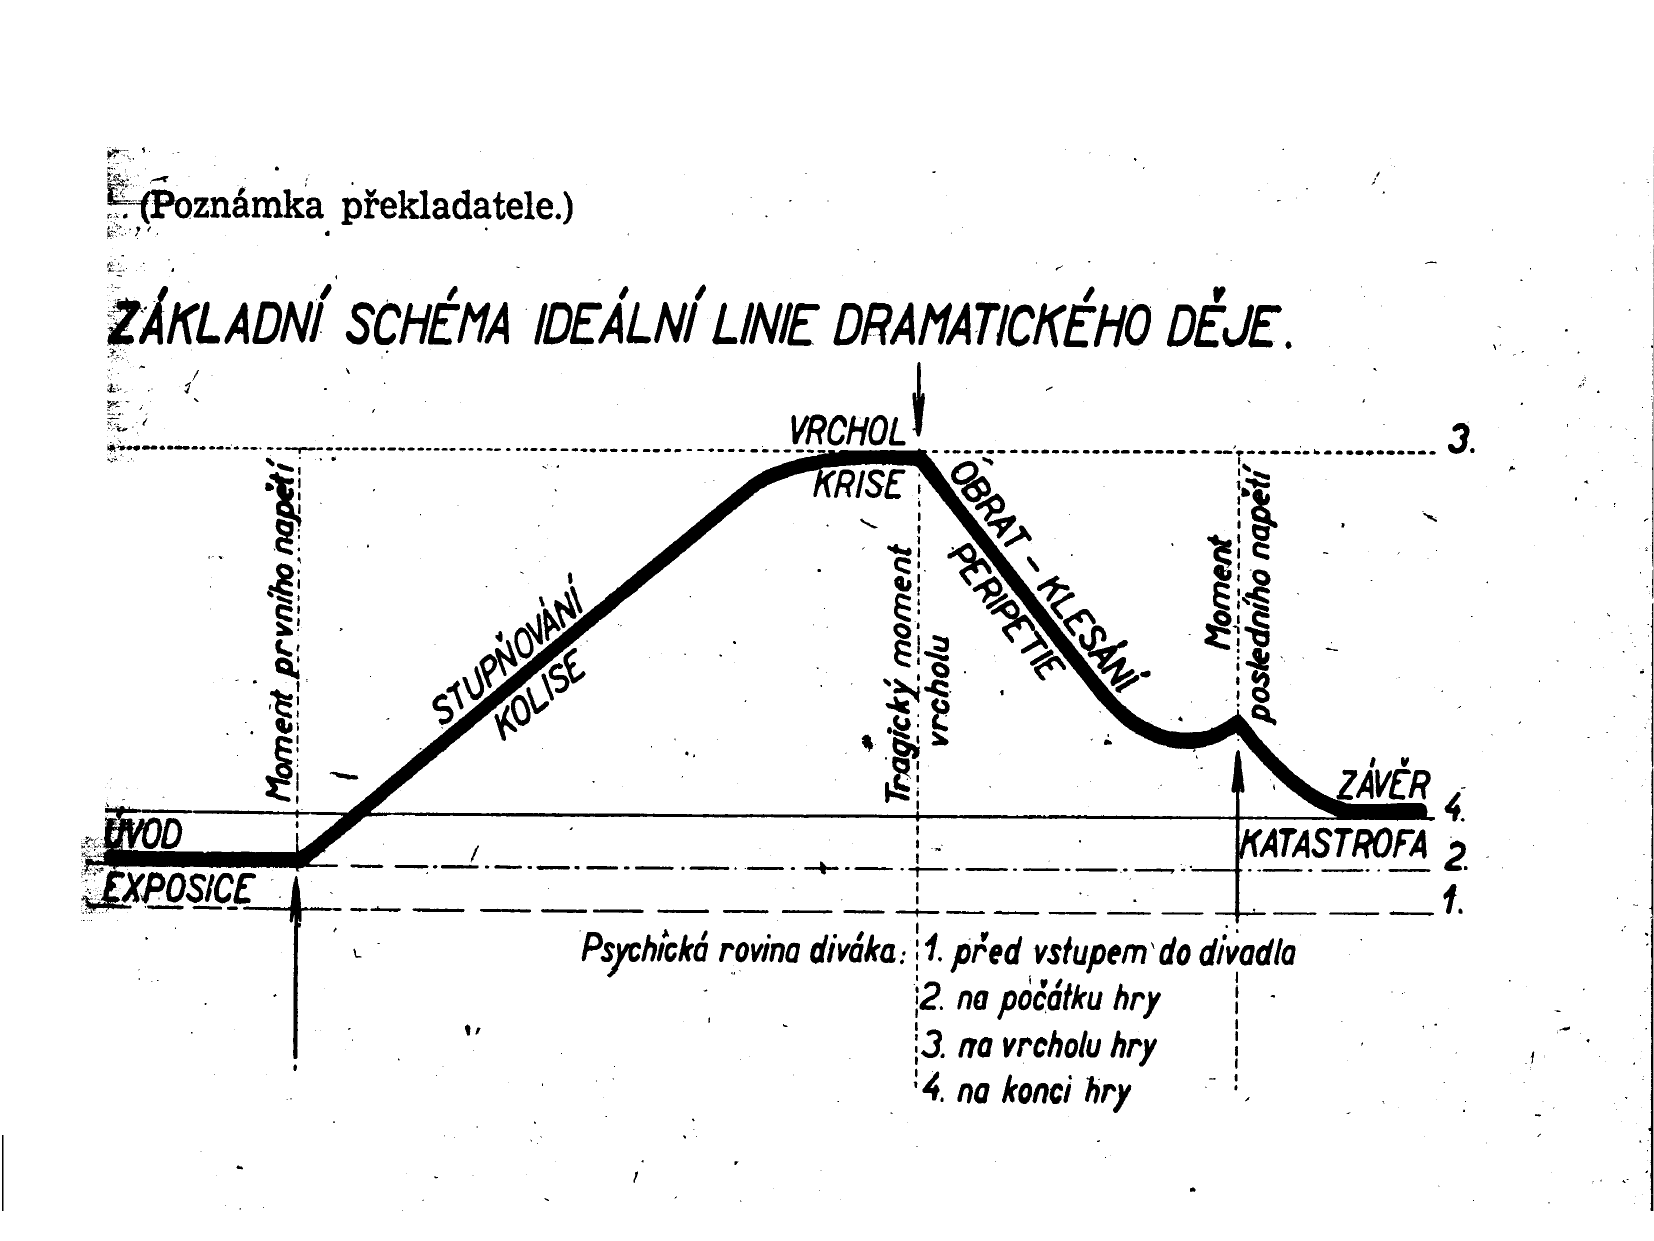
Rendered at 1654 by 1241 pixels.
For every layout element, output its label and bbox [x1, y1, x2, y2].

picture [0, 147, 1654, 1211]
